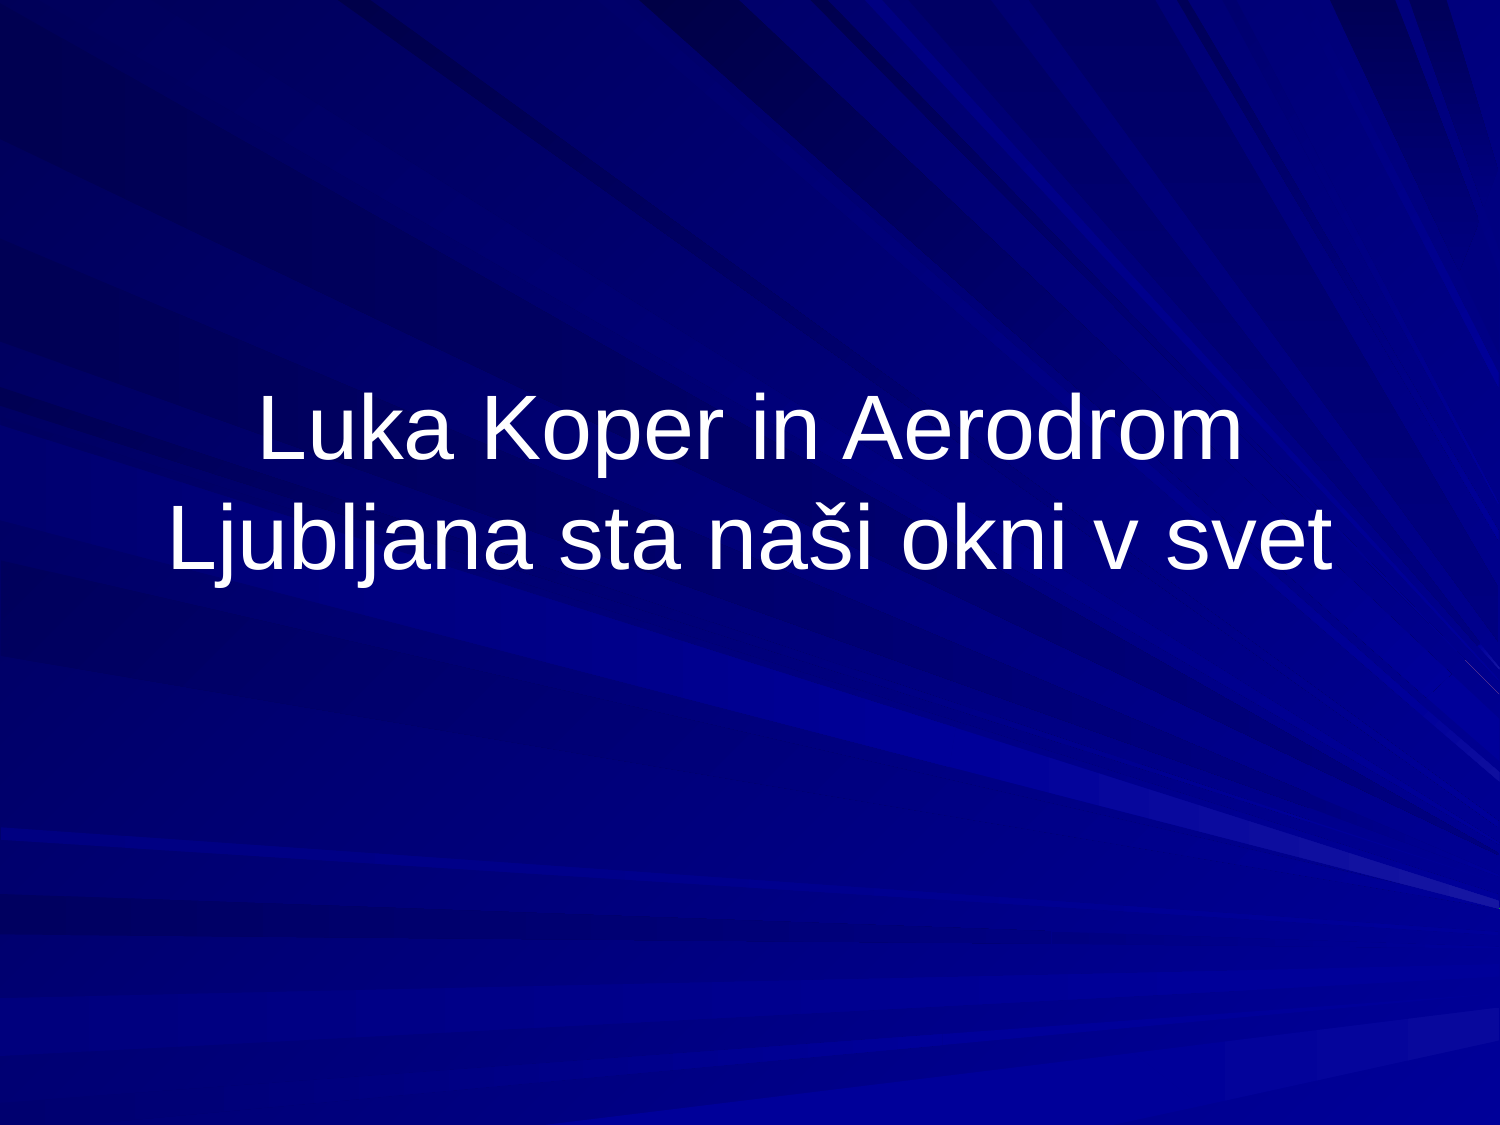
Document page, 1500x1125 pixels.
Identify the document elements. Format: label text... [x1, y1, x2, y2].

title Luka Koper in Aerodrom Ljubljana sta naši okni v svet [53, 0, 1449, 1019]
